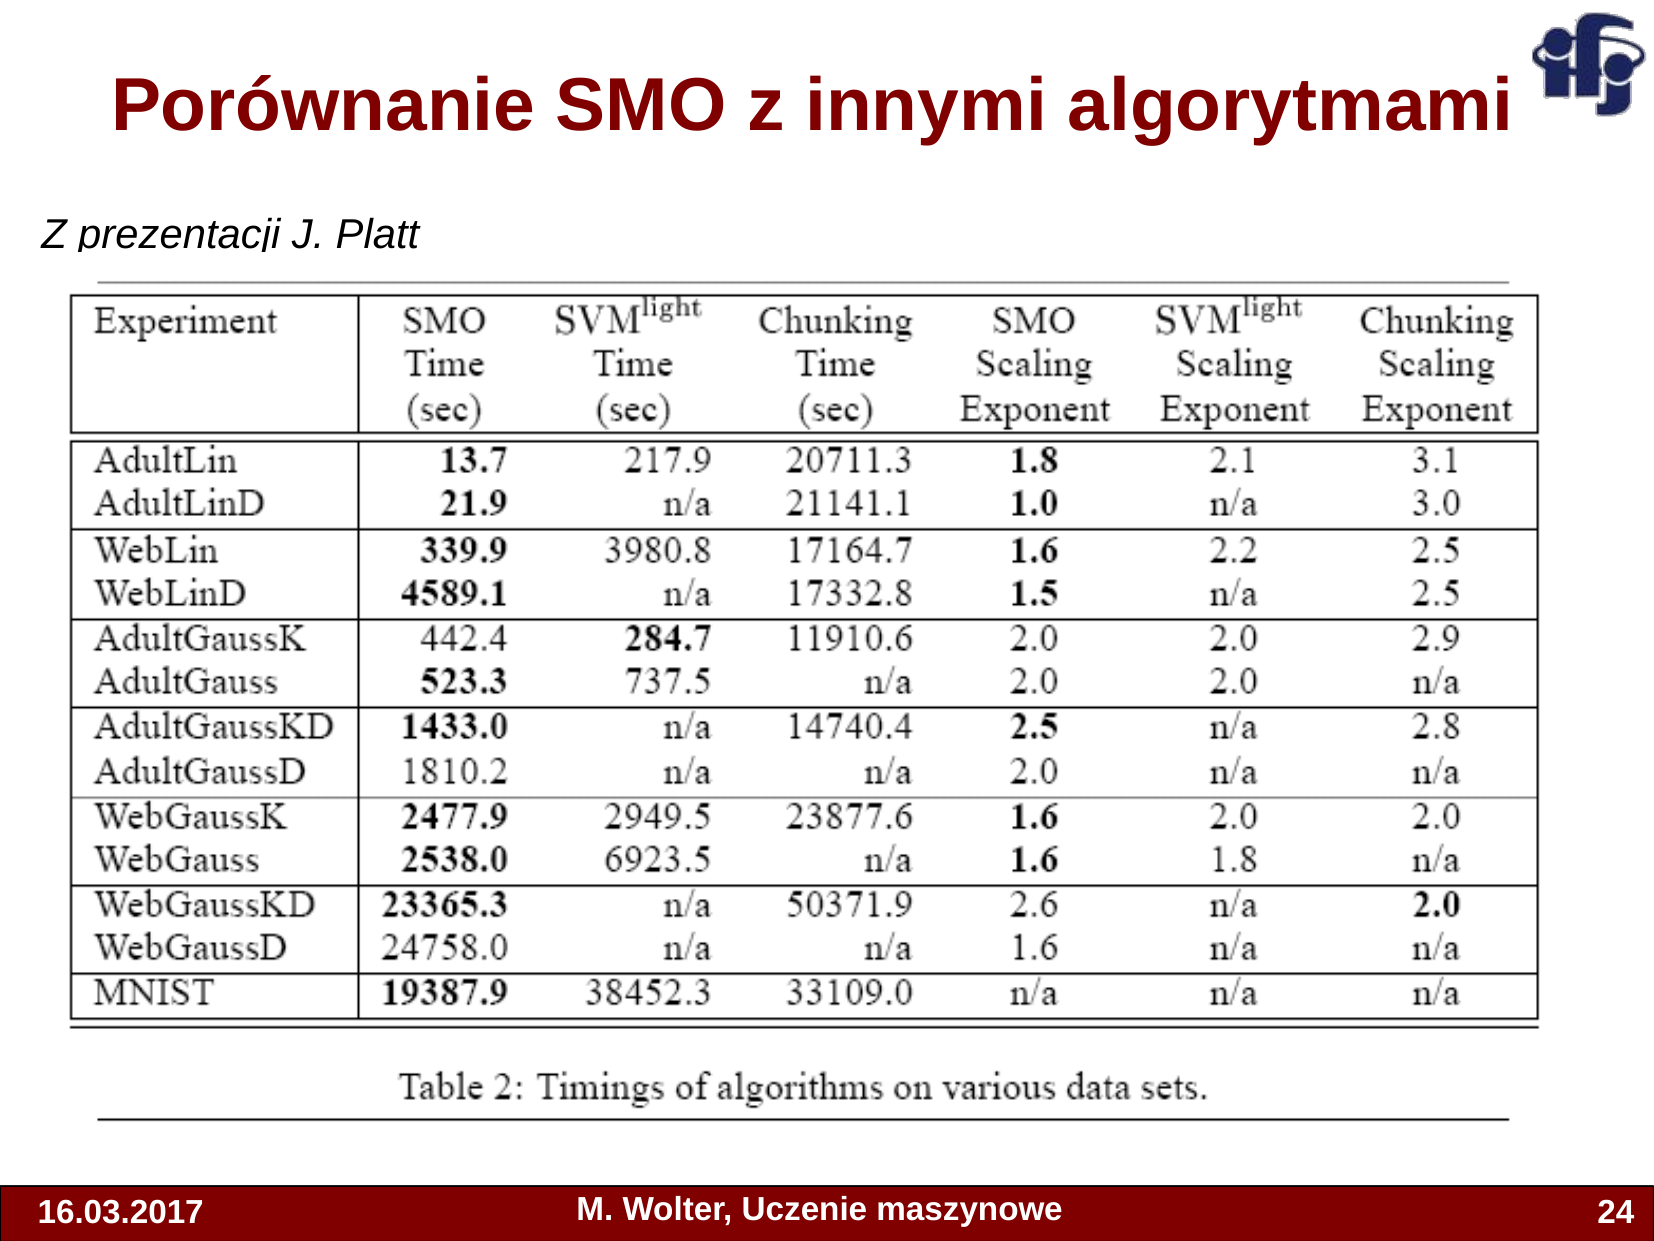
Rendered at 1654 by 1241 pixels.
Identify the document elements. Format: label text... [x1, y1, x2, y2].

list Z prezentacji J. Platt [41, 206, 1592, 1117]
picture [41, 252, 1571, 1162]
picture [1585, 0, 1654, 129]
title Porównanie SMO z innymi algorytmami [41, 0, 1585, 206]
